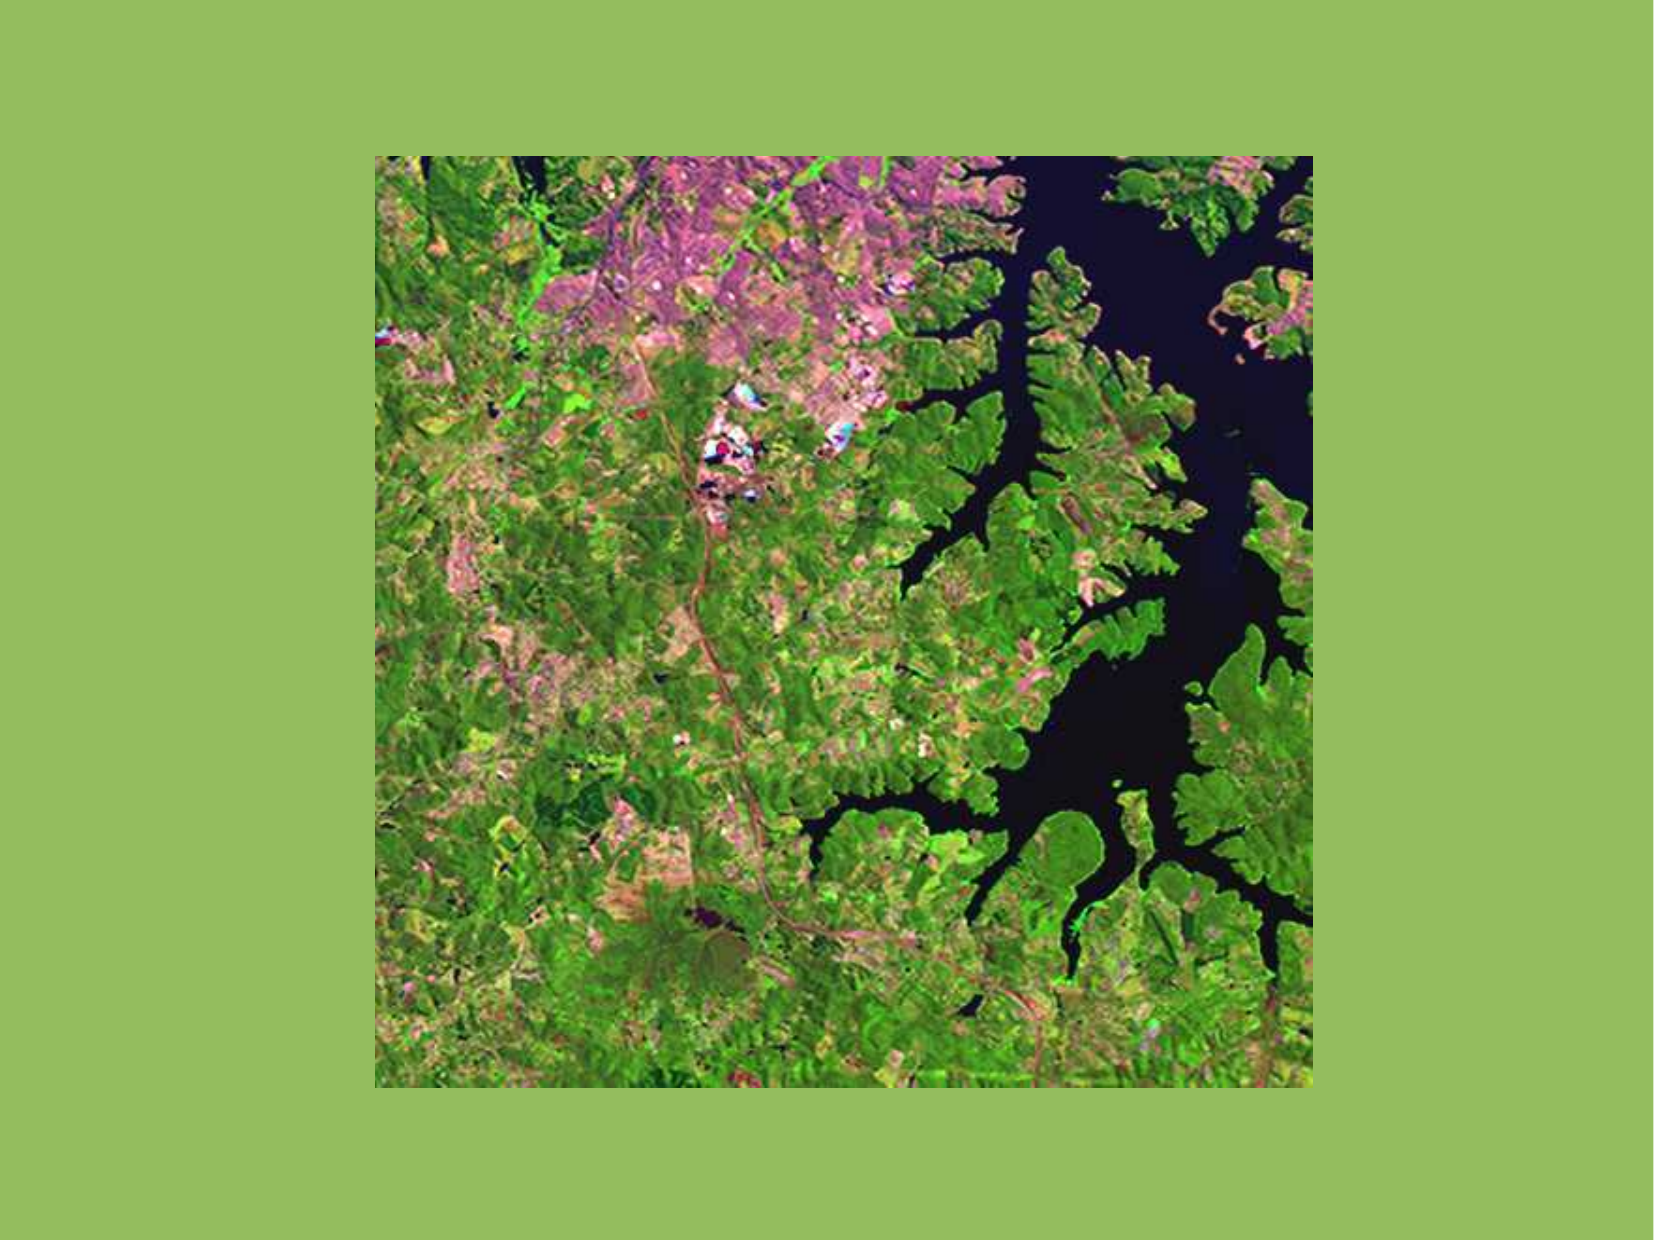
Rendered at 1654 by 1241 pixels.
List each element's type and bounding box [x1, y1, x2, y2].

picture [375, 156, 1313, 1088]
